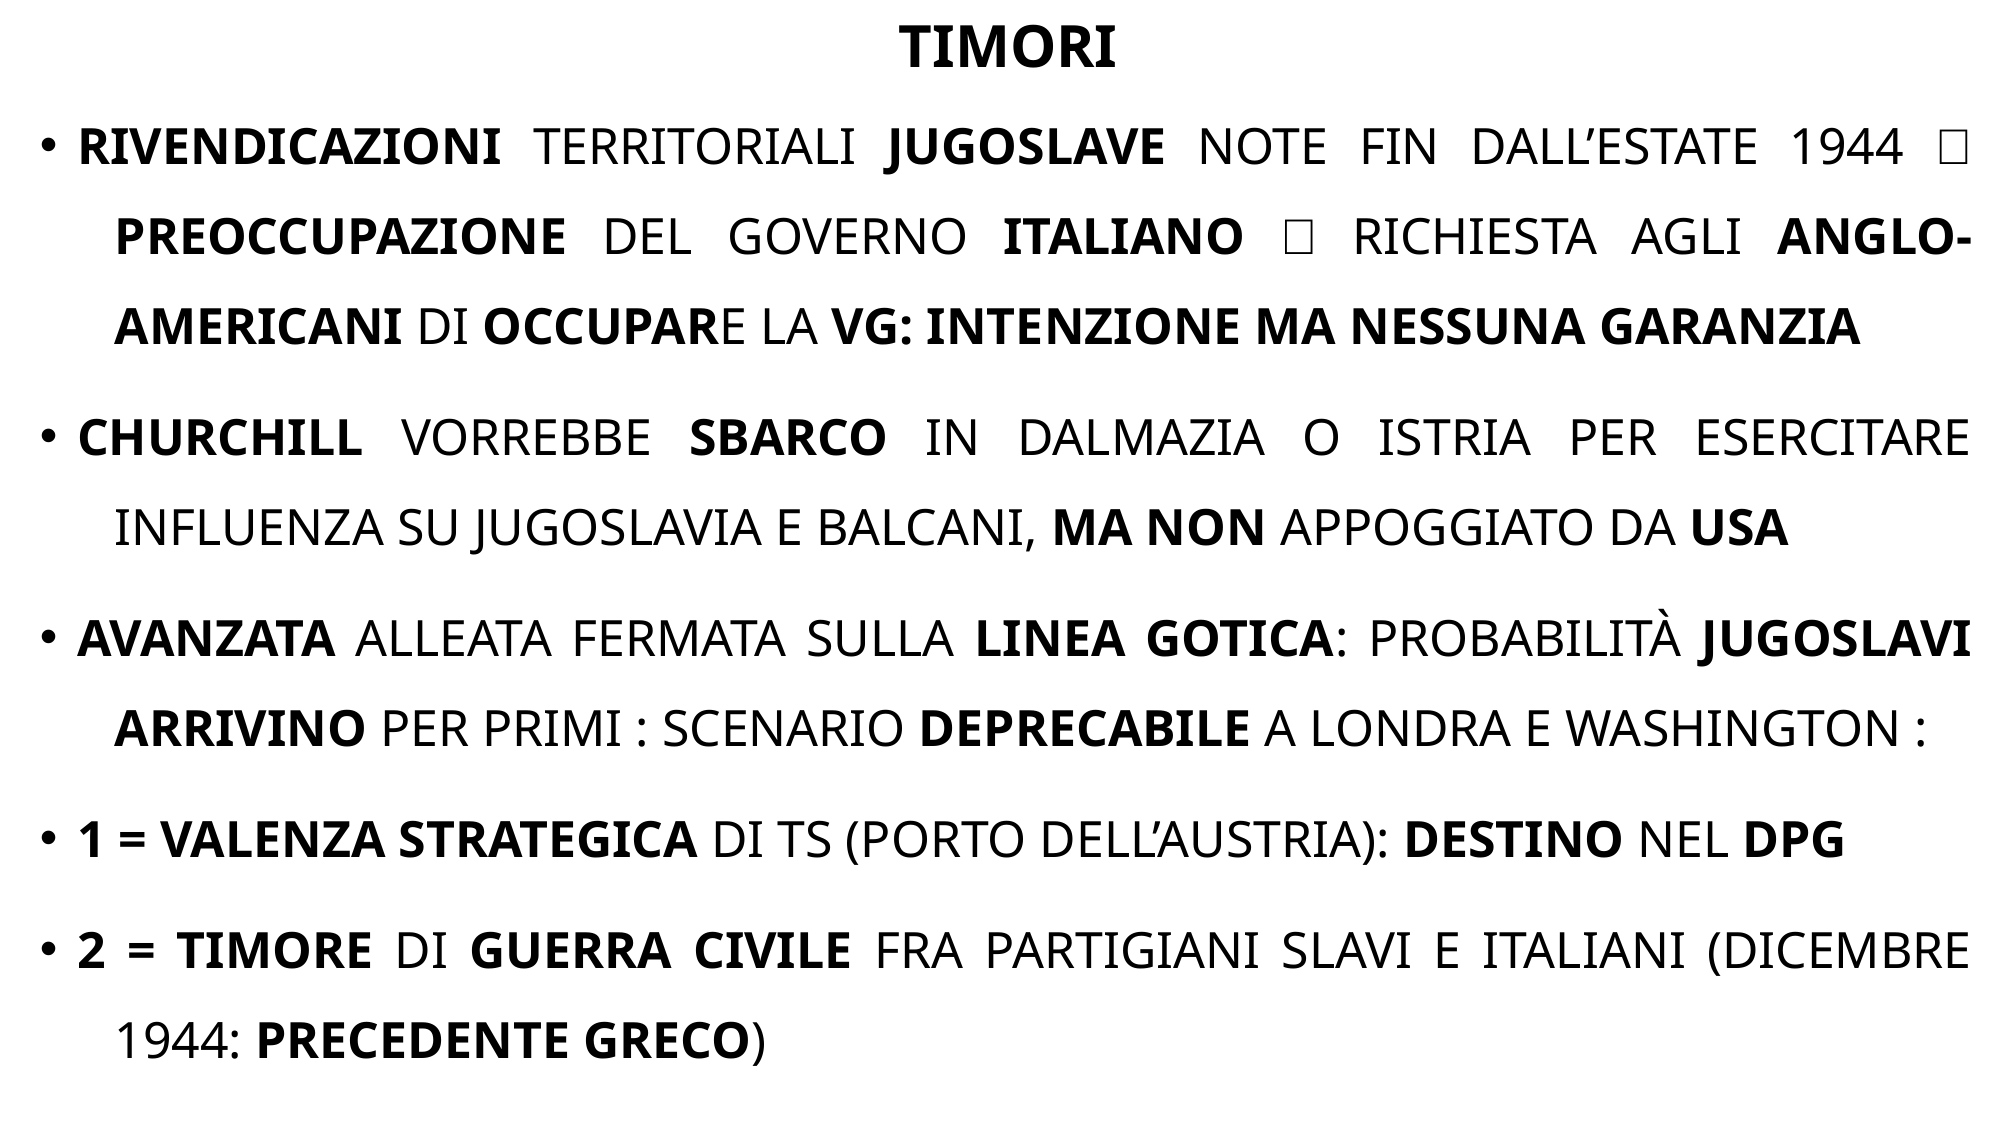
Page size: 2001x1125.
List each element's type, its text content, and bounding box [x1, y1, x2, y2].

list RIVENDICAZIONI TERRITORIALI JUGOSLAVE NOTE FIN DALL’ESTATE 1944  PREOCCUPAZIONE DEL GOVERNO ITALIANO  RICHIESTA AGLI ANGLO-AMERICANI DI OCCUPARE LA VG: INTENZIONE MA NESSUNA GARANZIA CHURCHILL VORREBBE SBARCO IN DALMAZIA O ISTRIA PER ESERCITARE INFLUENZA SU JUGOSLAVIA E BALCANI, MA NON APPOGGIATO DA USA AVANZATA ALLEATA FERMATA SULLA LINEA GOTICA: PROBABILITÀ JUGOSLAVI ARRIVINO PER PRIMI : SCENARIO DEPRECABILE A LONDRA E WASHINGTON : 1 = VALENZA STRATEGICA DI TS (PORTO DELL’AUSTRIA): DESTINO NEL DPG 2 = TIMORE DI GUERRA CIVILE FRA PARTIGIANI SLAVI E ITALIANI (DICEMBRE 1944: PRECEDENTE GRECO) [24, 77, 1988, 1125]
title TIMORI [68, 9, 1948, 64]
